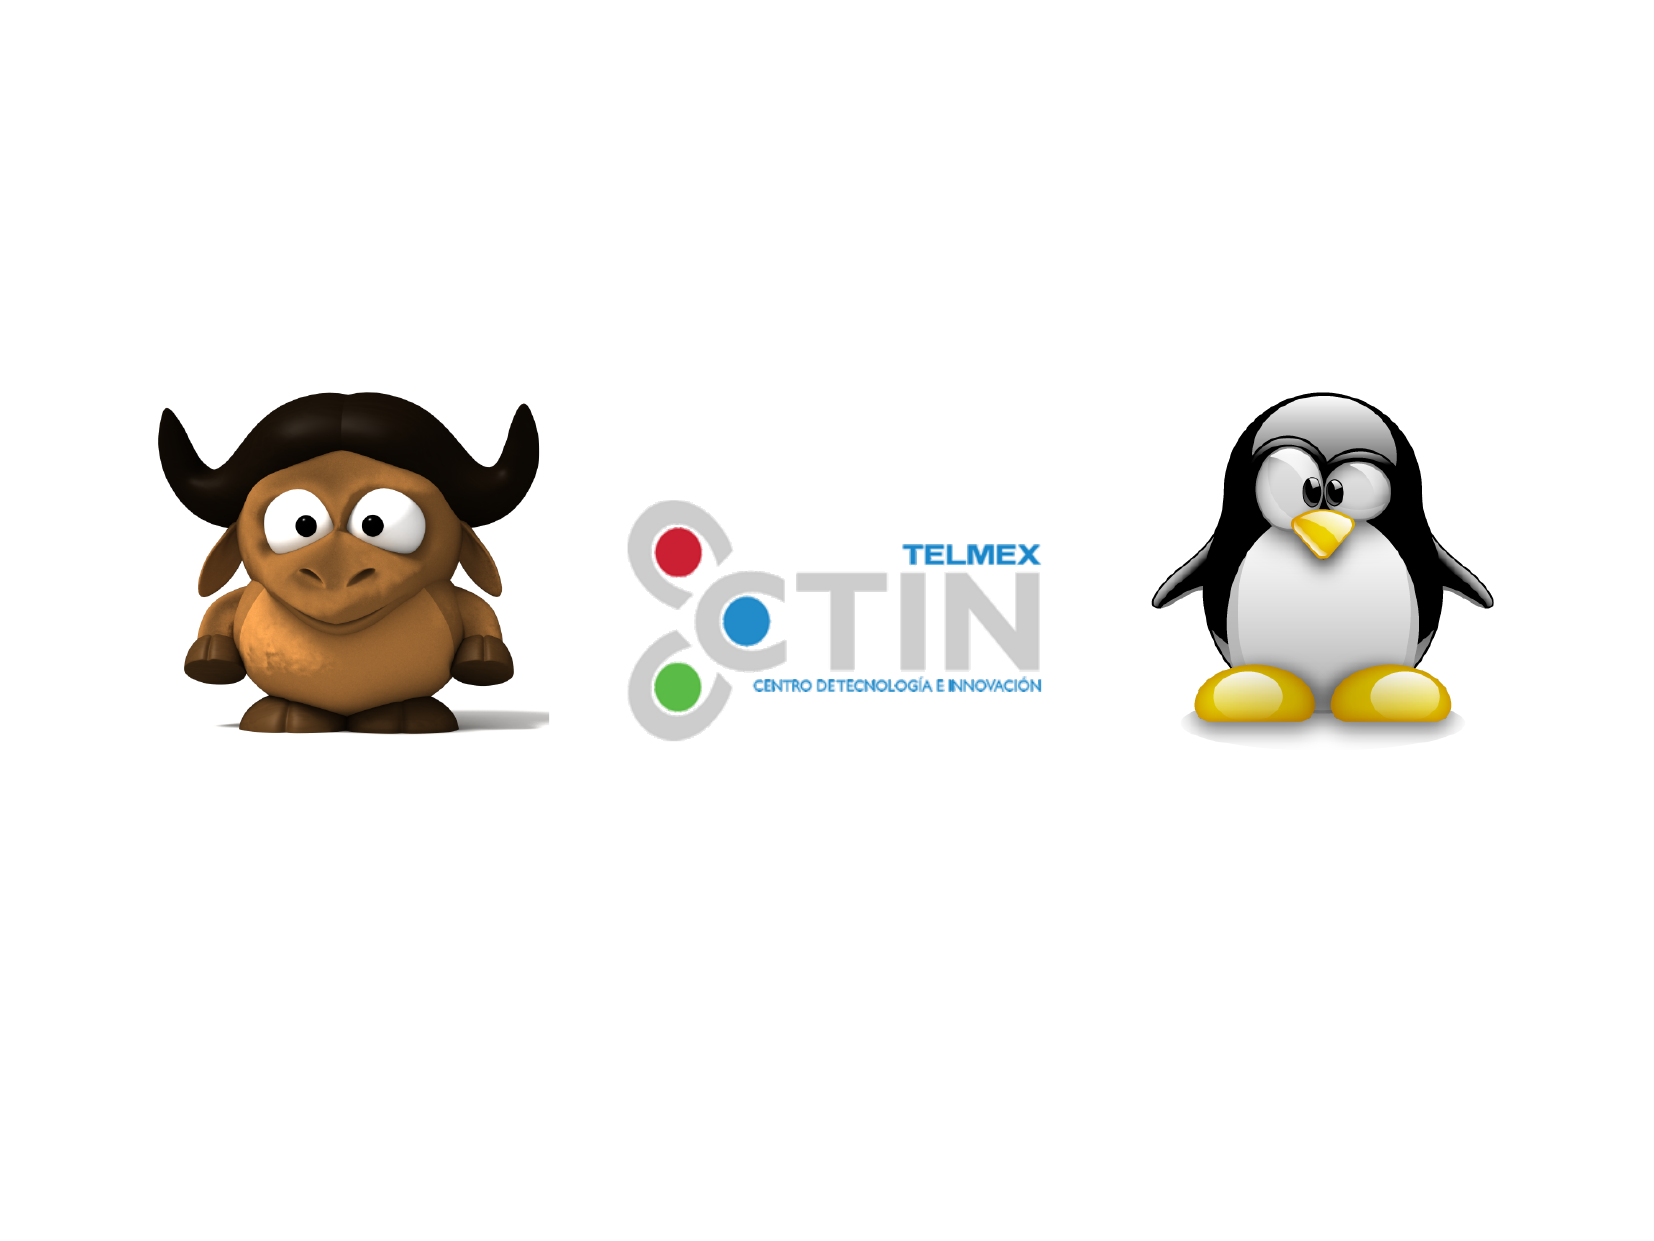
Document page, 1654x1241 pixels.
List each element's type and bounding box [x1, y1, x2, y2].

picture [147, 383, 550, 739]
picture [601, 487, 1064, 756]
picture [1151, 383, 1494, 759]
